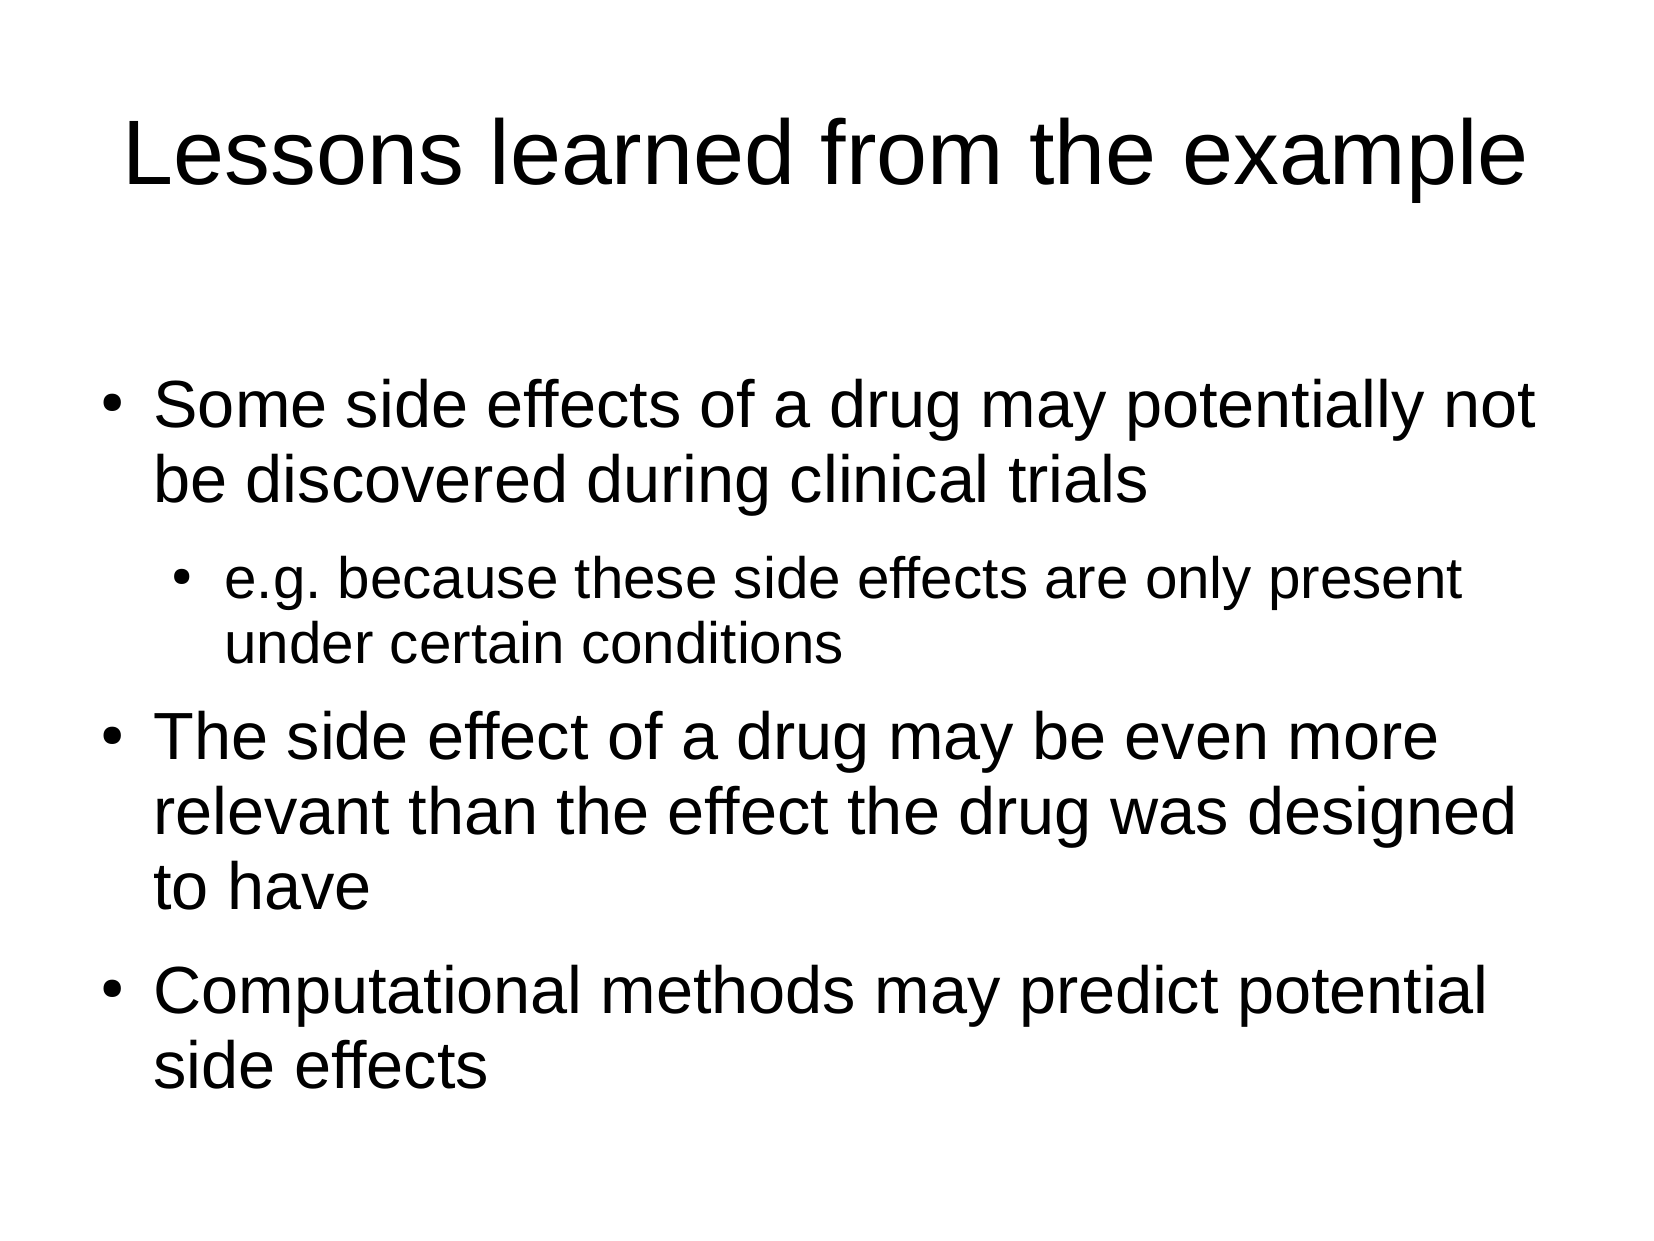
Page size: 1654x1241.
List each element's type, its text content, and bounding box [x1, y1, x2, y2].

title Lessons learned from the example [82, 49, 1571, 257]
list Some side effects of a drug may potentially not be discovered during clinical trials e.g. because these side effects are only present under certain conditions The side effect of a drug may be even more relevant than the effect the drug was designed to have Computational methods may predict potential side effects [82, 366, 1571, 1186]
